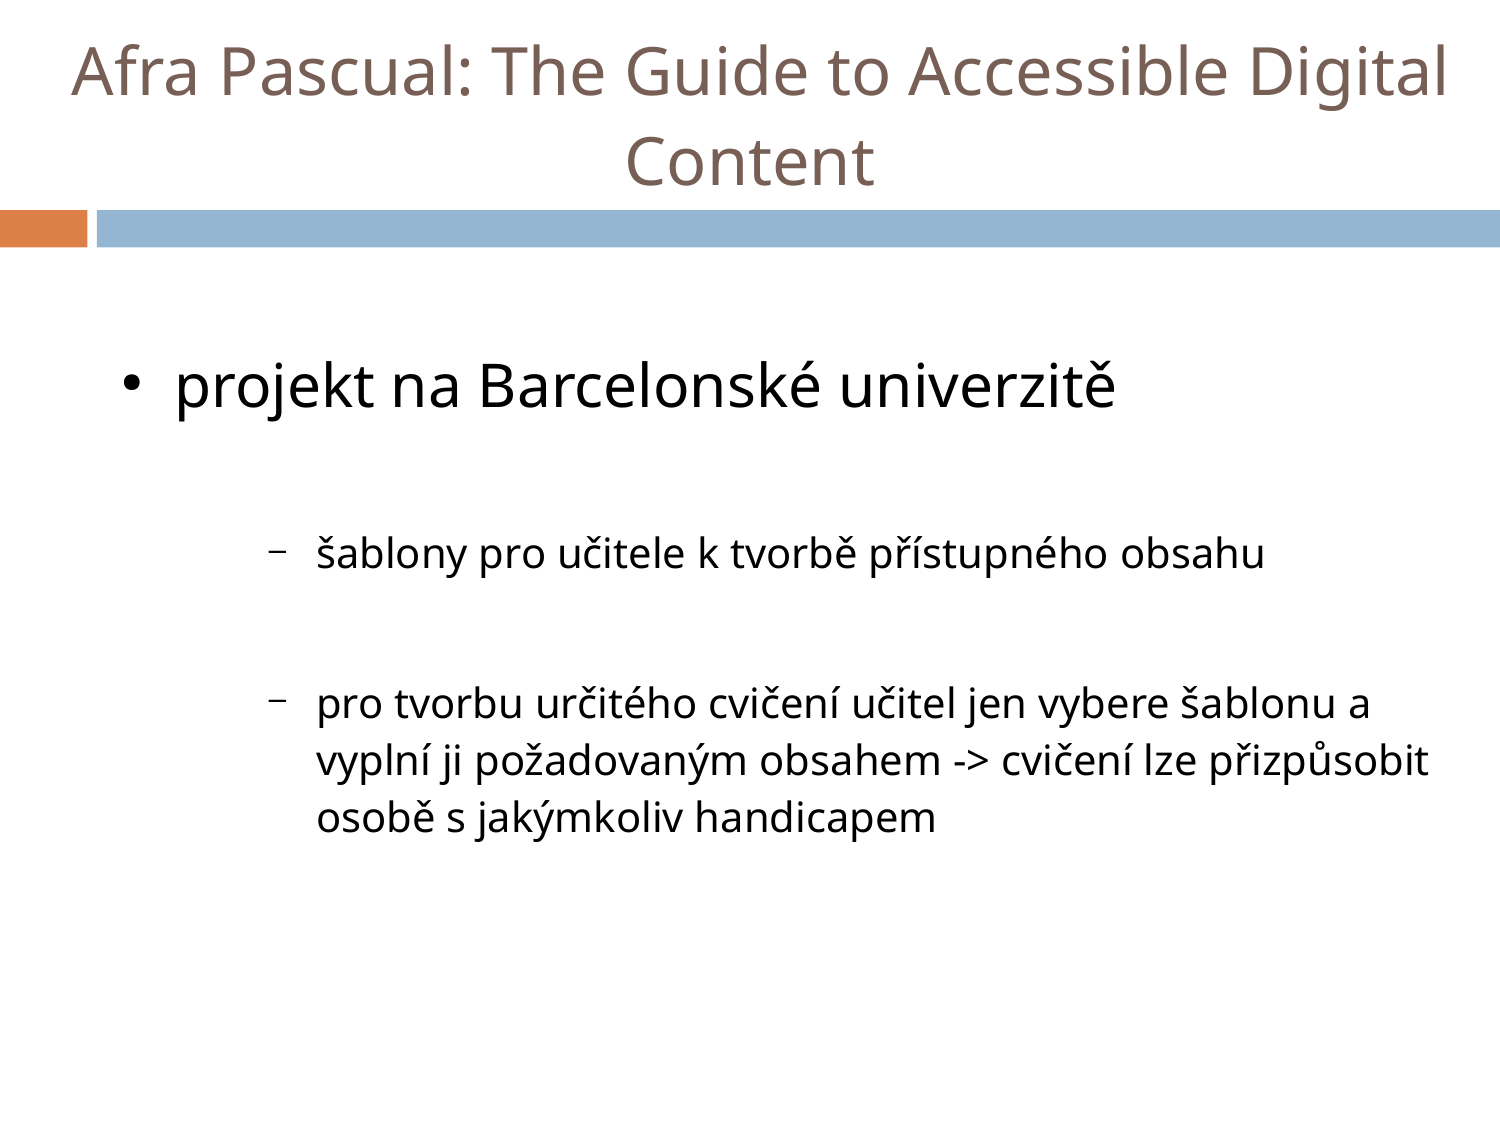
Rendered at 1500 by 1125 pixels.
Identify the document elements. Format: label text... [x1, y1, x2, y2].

title Afra Pascual: The Guide to Accessible Digital Content [0, 0, 1500, 213]
list projekt na Barcelonské univerzitě šablony pro učitele k tvorbě přístupného obsahu pro tvorbu určitého cvičení učitel jen vybere šablonu a vyplní ji požadovaným obsahem -> cvičení lze přizpůsobit osobě s jakýmkoliv handicapem [103, 342, 1441, 1080]
